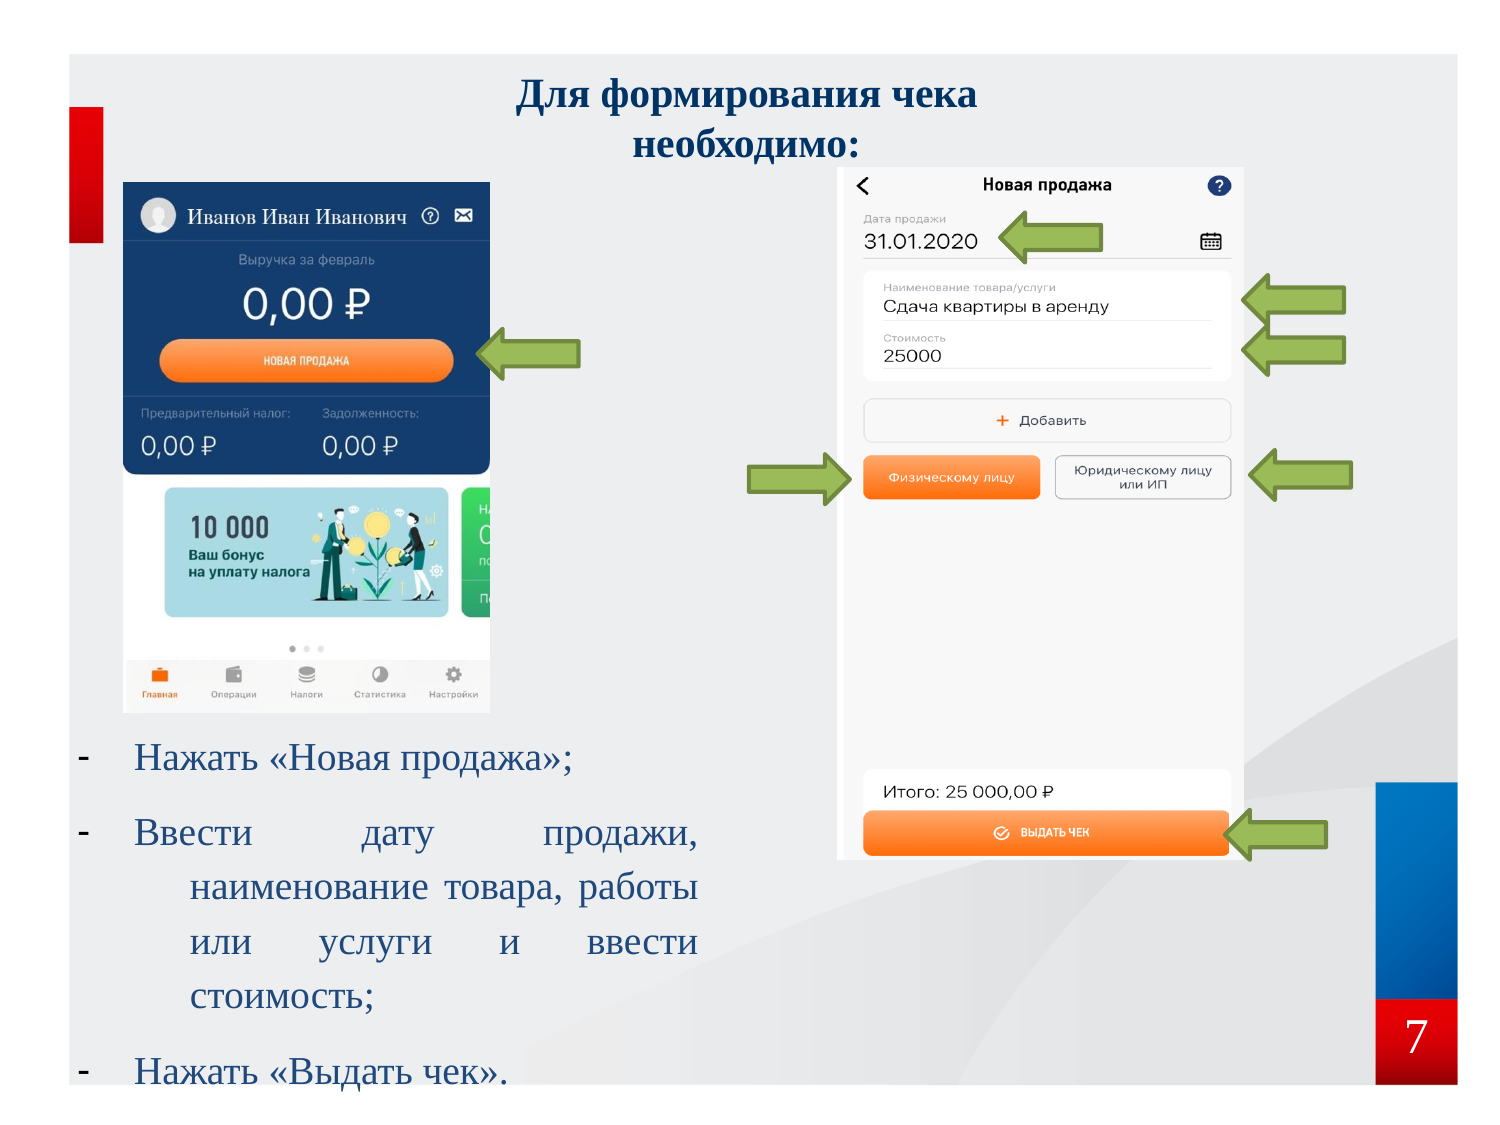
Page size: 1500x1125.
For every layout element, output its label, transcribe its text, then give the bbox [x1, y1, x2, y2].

text_box [1000, 212, 1102, 263]
text_box 7 [1401, 1003, 1432, 1065]
text_box Нажать «Новая продажа»; Ввести дату продажи, наименование товара, работы или услуги и ввести стоимость; Нажать «Выдать чек». [62, 712, 726, 1103]
text_box [477, 328, 579, 379]
text_box [748, 454, 850, 505]
text_box [1242, 274, 1344, 376]
text_box [1249, 449, 1351, 501]
text_box Для формирования чека необходимо: [420, 65, 1071, 167]
picture [123, 182, 490, 712]
picture [837, 167, 1244, 860]
text_box [1224, 809, 1326, 860]
